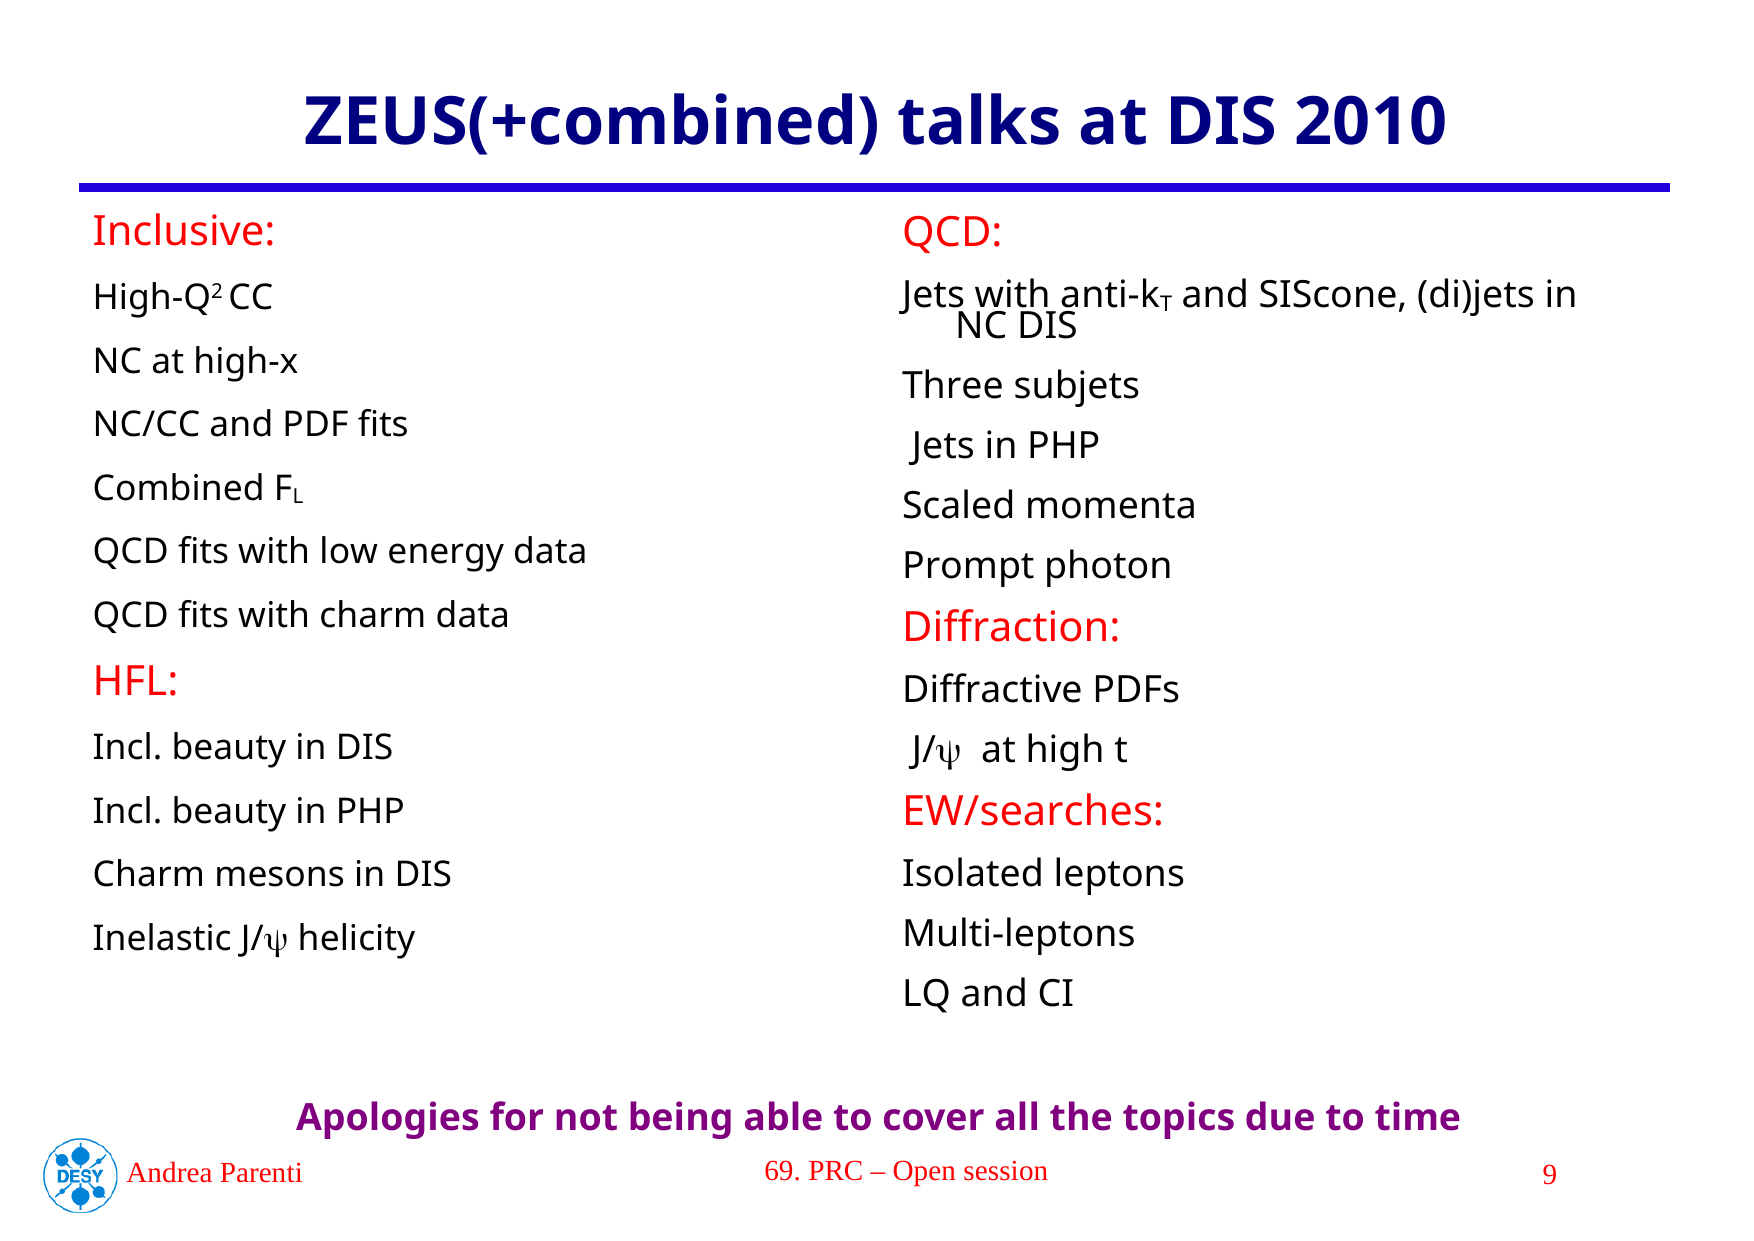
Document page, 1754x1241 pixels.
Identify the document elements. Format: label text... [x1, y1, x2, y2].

list QCD: Jets with anti-kT and SIScone, (di)jets in NC DIS Three subjets Jets in PHP Scaled momenta Prompt photon Diffraction: Diffractive PDFs J/ψ at high t EW/searches: Isolated leptons Multi-leptons LQ and CI [884, 219, 1601, 1146]
text_box Apologies for not being able to cover all the topics due to time [281, 1082, 1473, 1150]
list Inclusive: High-Q2 CC NC at high-x NC/CC and PDF fits Combined FL QCD fits with low energy data QCD fits with charm data HFL: Incl. beauty in DIS Incl. beauty in PHP Charm mesons in DIS Inelastic J/ψ helicity [75, 213, 871, 1064]
picture [42, 1138, 118, 1213]
title ZEUS(+combined) talks at DIS 2010 [87, 49, 1666, 188]
